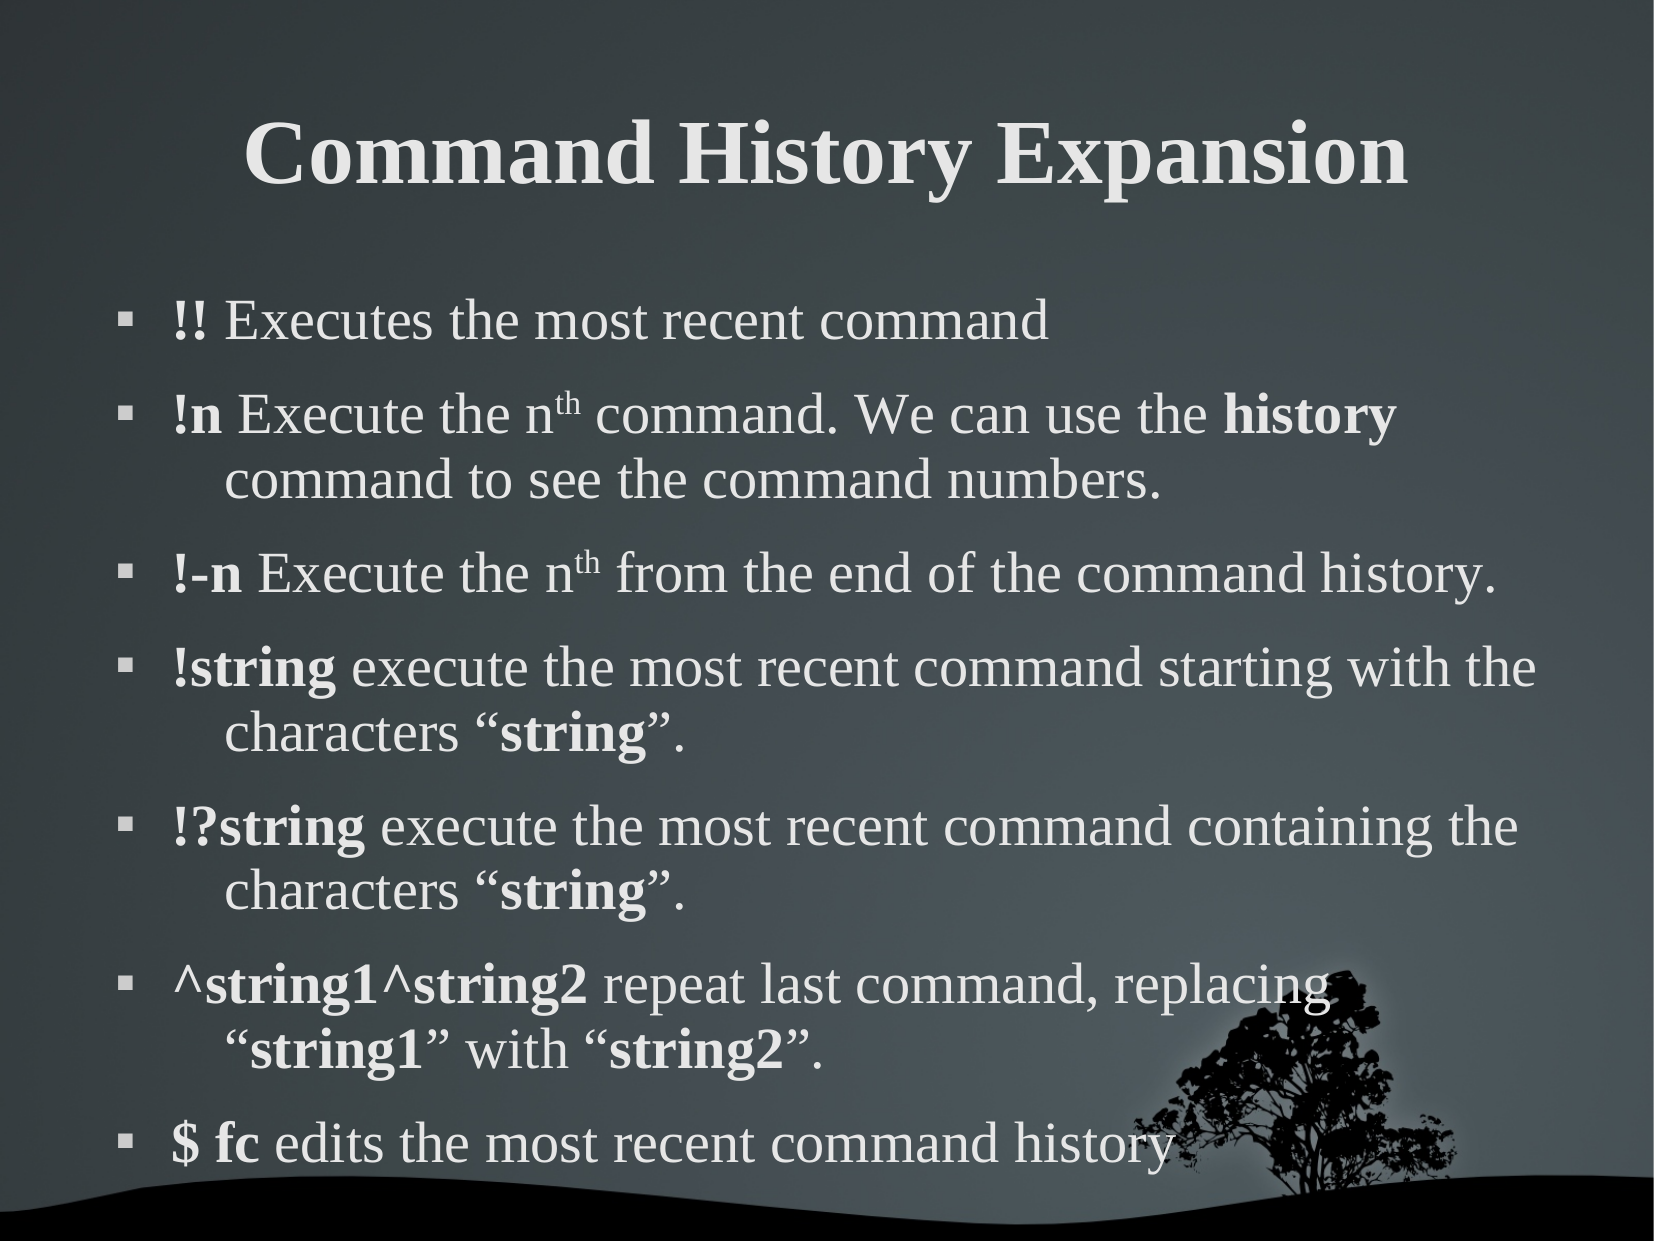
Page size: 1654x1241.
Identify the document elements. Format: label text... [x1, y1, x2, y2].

picture [0, 0, 1654, 1241]
title Command History Expansion [82, 49, 1571, 257]
list !! Executes the most recent command !n Execute the nth command. We can use the history command to see the command numbers. !-n Execute the nth from the end of the command history. !string execute the most recent command starting with the characters “string”. !?string execute the most recent command containing the characters “string”. ^string1^string2 repeat last command, replacing “string1” with “string2”. $ fc edits the most recent command history [82, 287, 1571, 1241]
